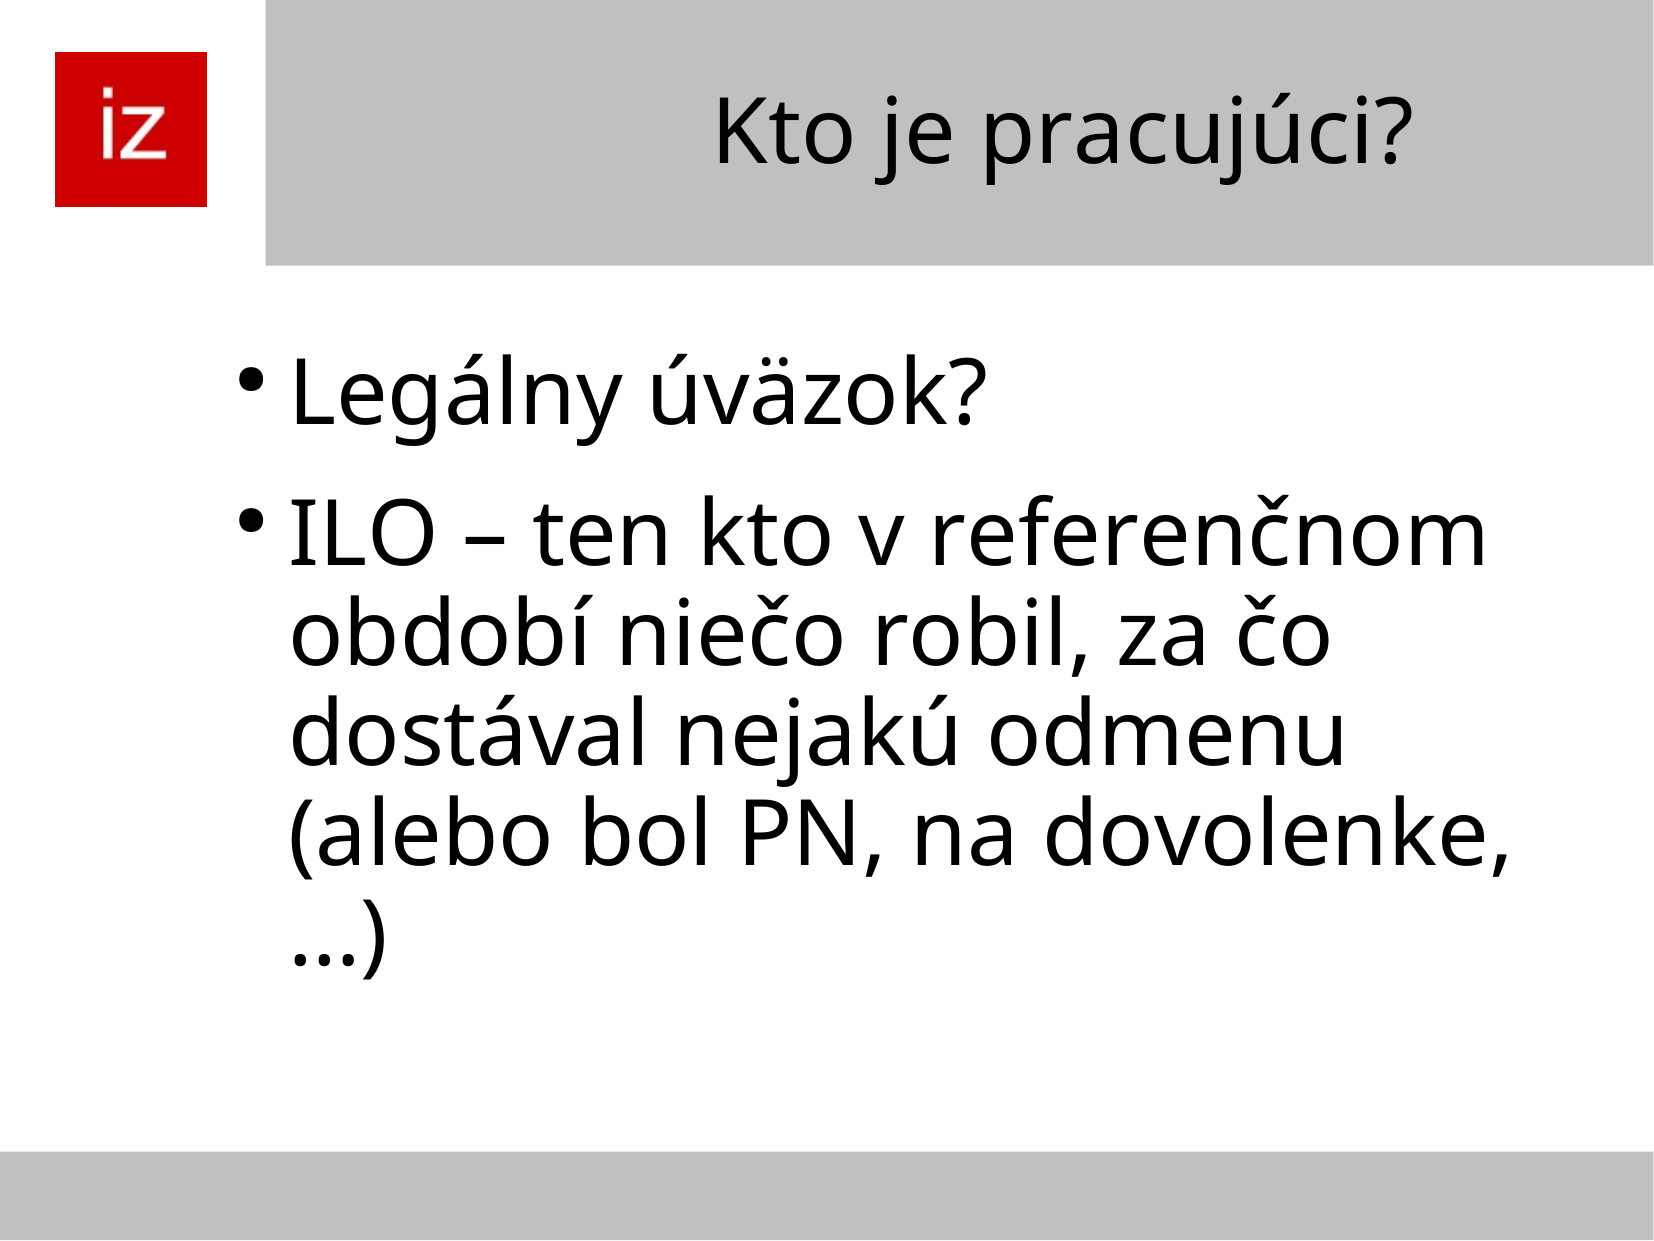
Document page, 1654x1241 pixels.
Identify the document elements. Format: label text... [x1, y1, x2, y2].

list Legálny úväzok? ILO – ten kto v referenčnom období niečo robil, za čo dostával nejakú odmenu (alebo bol PN, na dovolenke, …) [121, 344, 1533, 1126]
title Kto je pracujúci? [561, 29, 1565, 237]
picture [55, 52, 207, 207]
